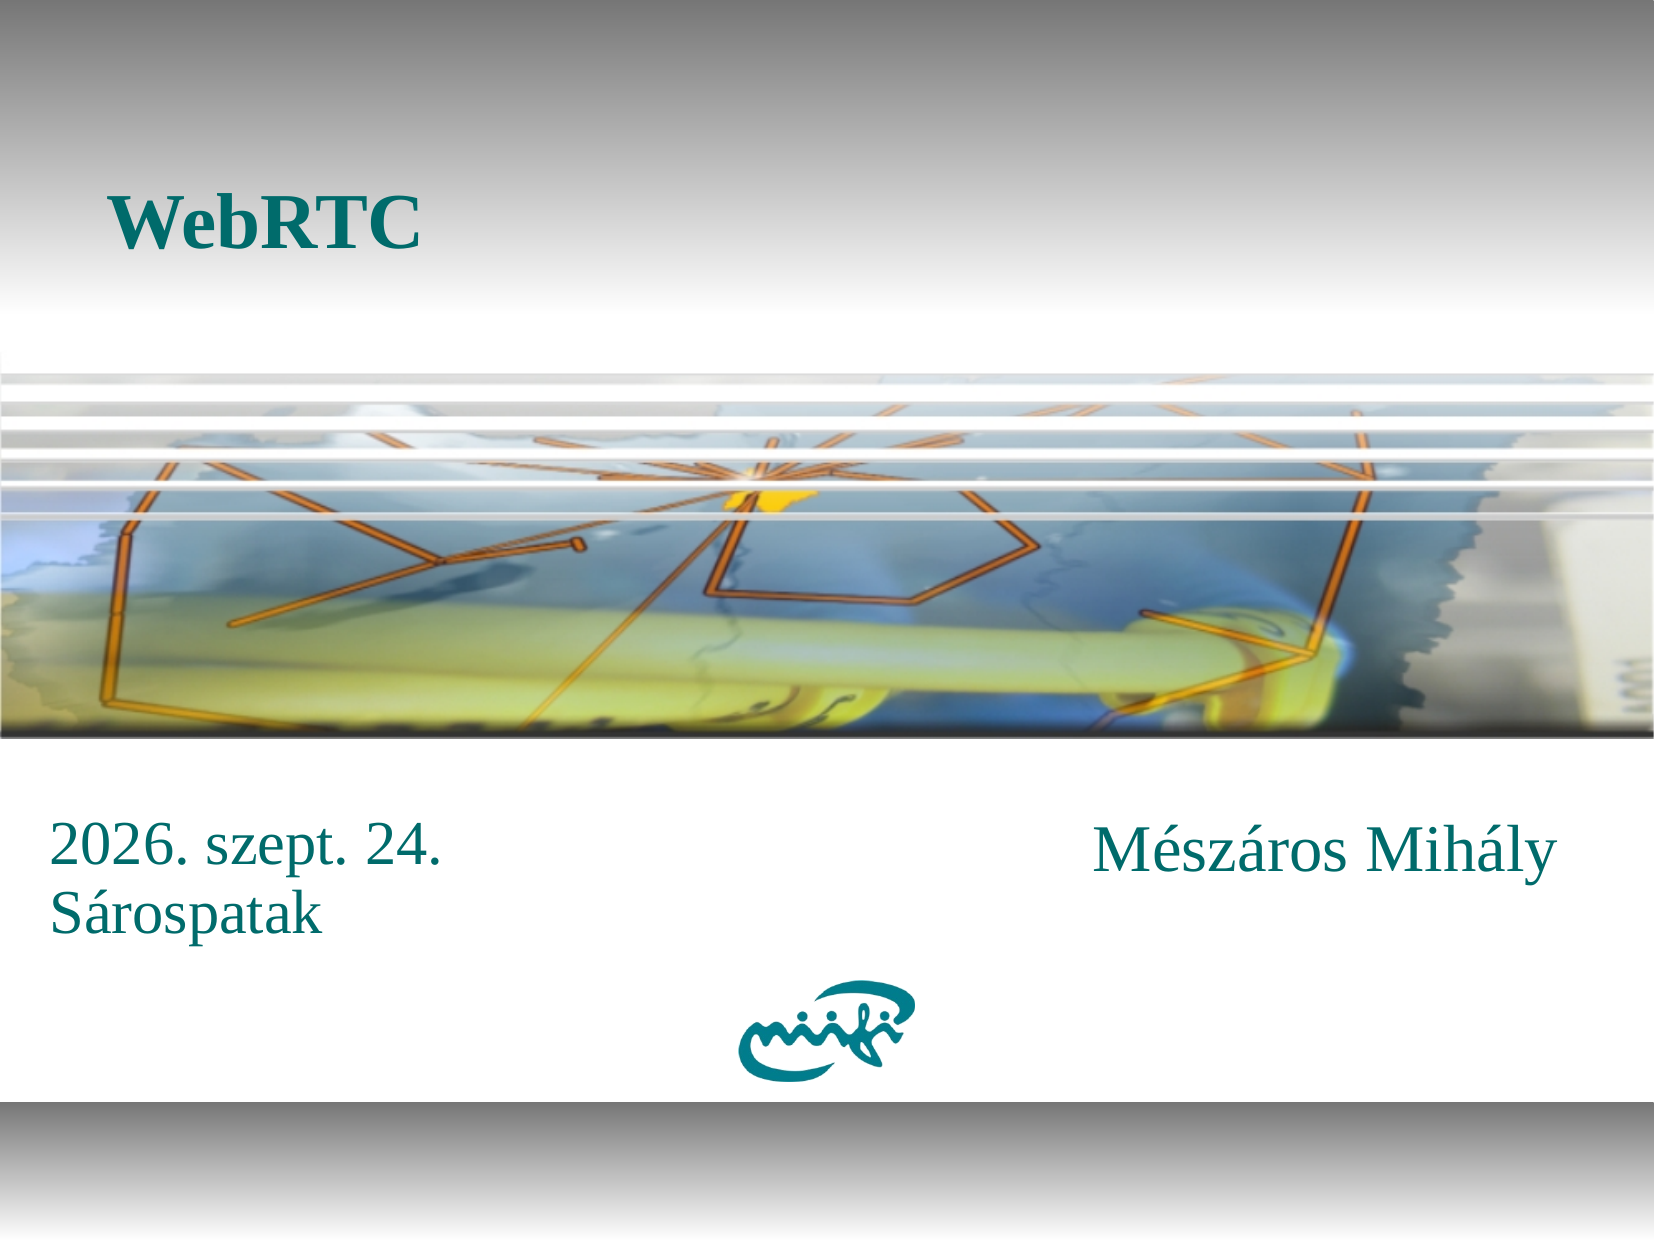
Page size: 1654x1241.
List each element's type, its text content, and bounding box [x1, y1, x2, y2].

picture [738, 980, 915, 1082]
text_box 2015. március 8. Sárospatak [34, 800, 481, 955]
picture [0, 349, 1654, 739]
subtitle Mészáros Mihály [1057, 797, 1595, 975]
title WebRTC [106, 88, 1477, 355]
